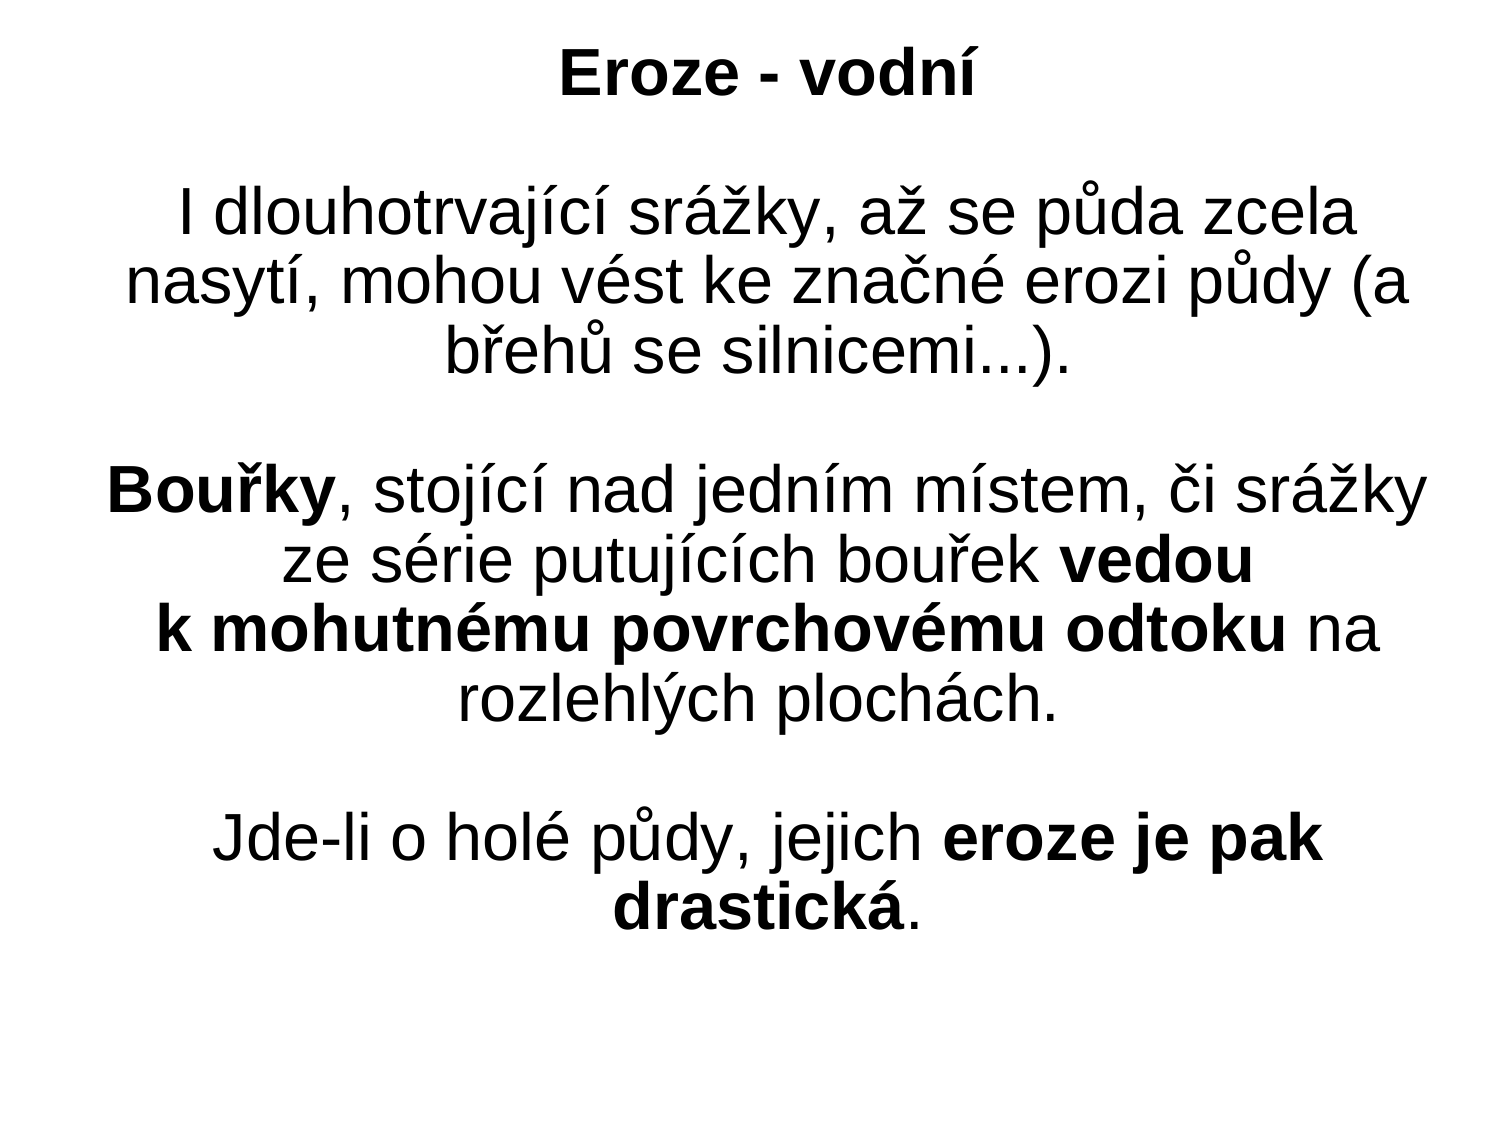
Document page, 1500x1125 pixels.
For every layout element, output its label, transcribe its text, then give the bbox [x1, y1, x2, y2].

title Eroze - vodní I dlouhotrvající srážky, až se půda zcela nasytí, mohou vést ke značné erozi půdy (a břehů se silnicemi...). Bouřky, stojící nad jedním místem, či srážky ze série putujících bouřek vedou k mohutnému povrchovému odtoku na rozlehlých plochách. Jde-li o holé půdy, jejich eroze je pak drastická. [93, 37, 1444, 1021]
